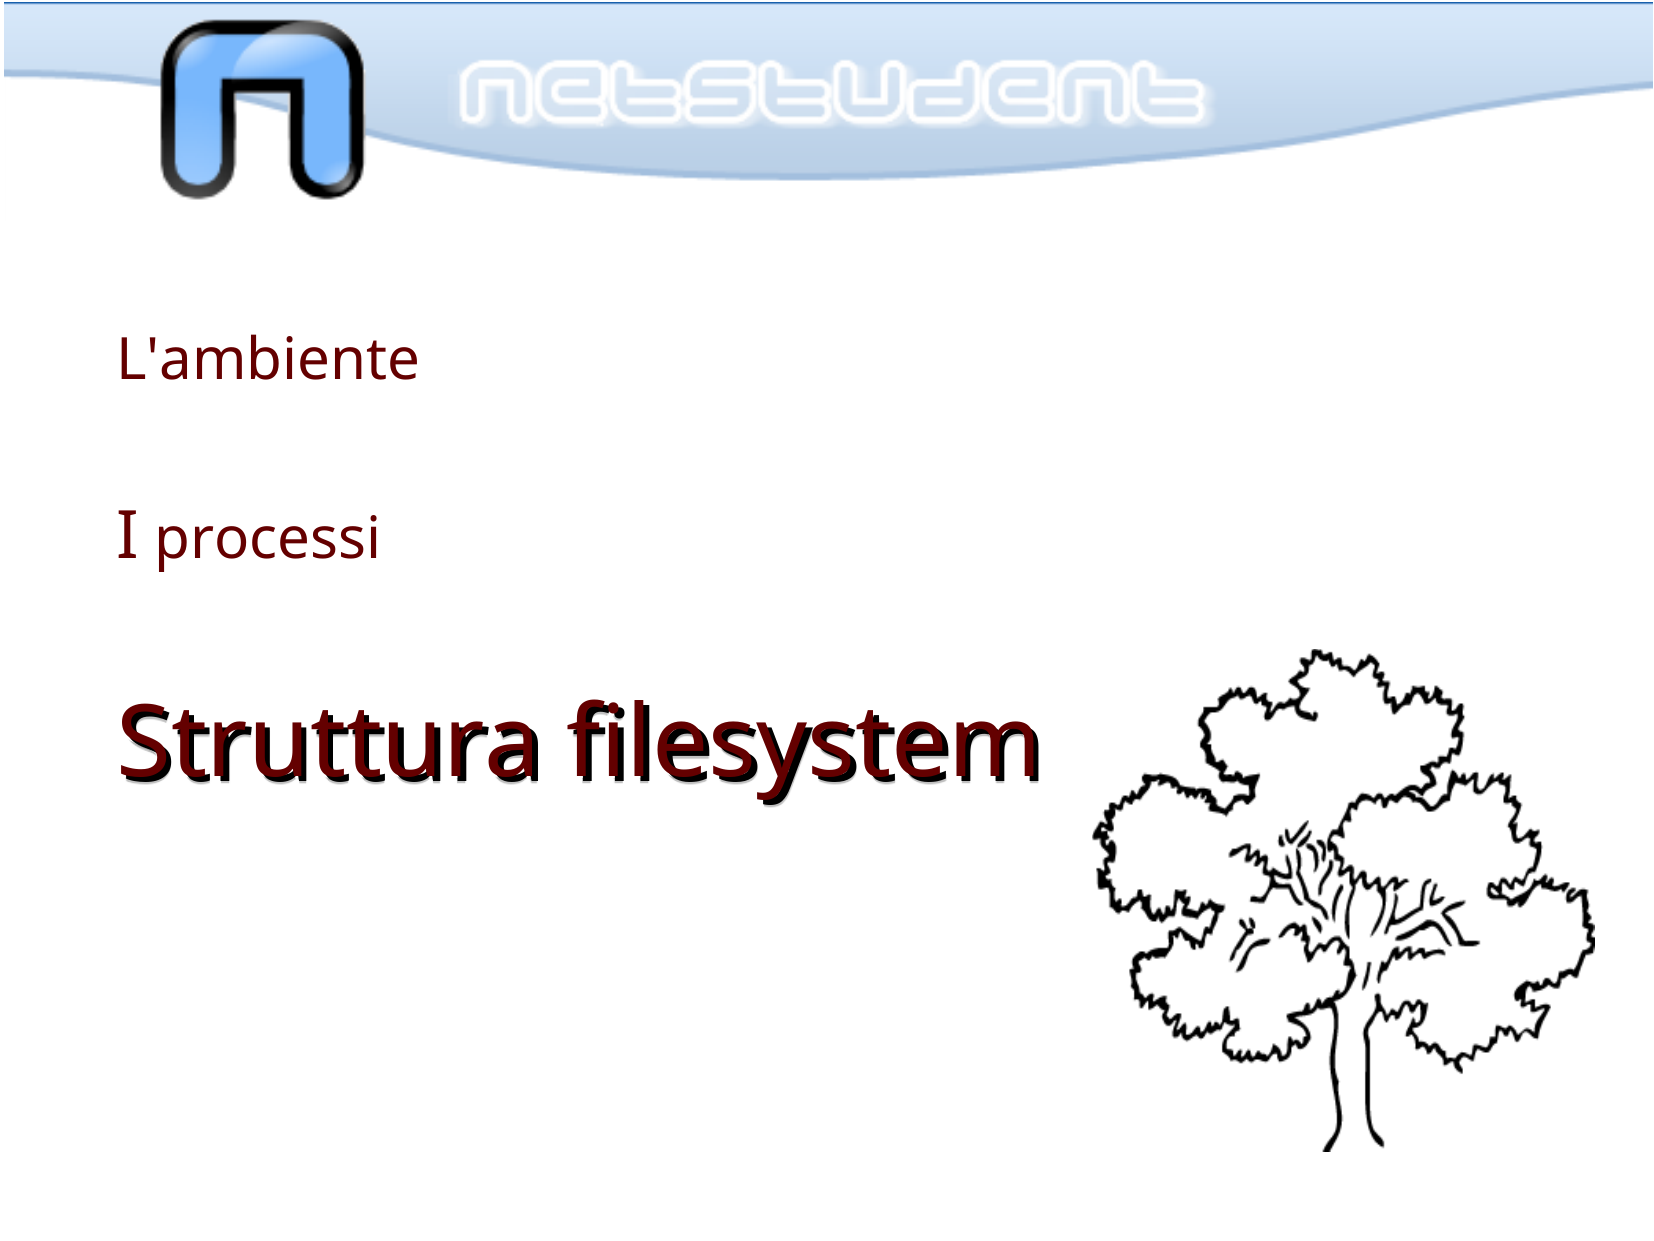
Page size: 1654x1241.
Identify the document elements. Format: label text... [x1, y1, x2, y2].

title L'ambiente I processi Struttura filesystem [110, 357, 1211, 924]
picture [0, 0, 1654, 1241]
